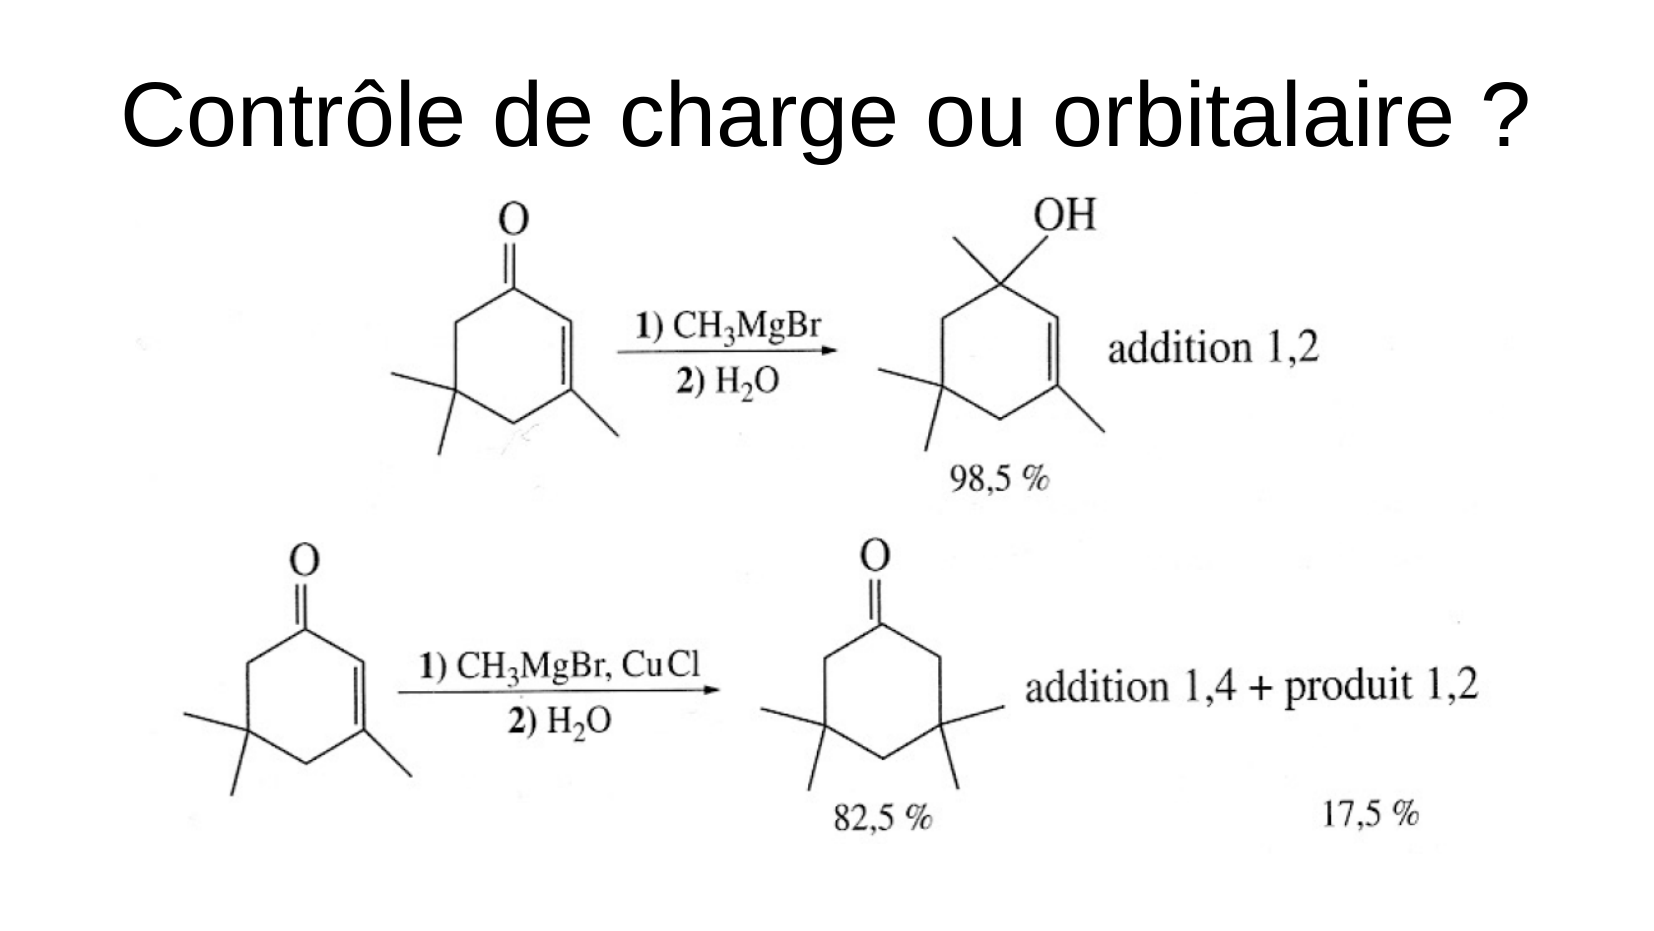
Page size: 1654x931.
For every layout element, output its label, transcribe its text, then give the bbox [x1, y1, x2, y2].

title Contrôle de charge ou orbitalaire ? [82, 37, 1571, 193]
picture [135, 192, 1514, 854]
